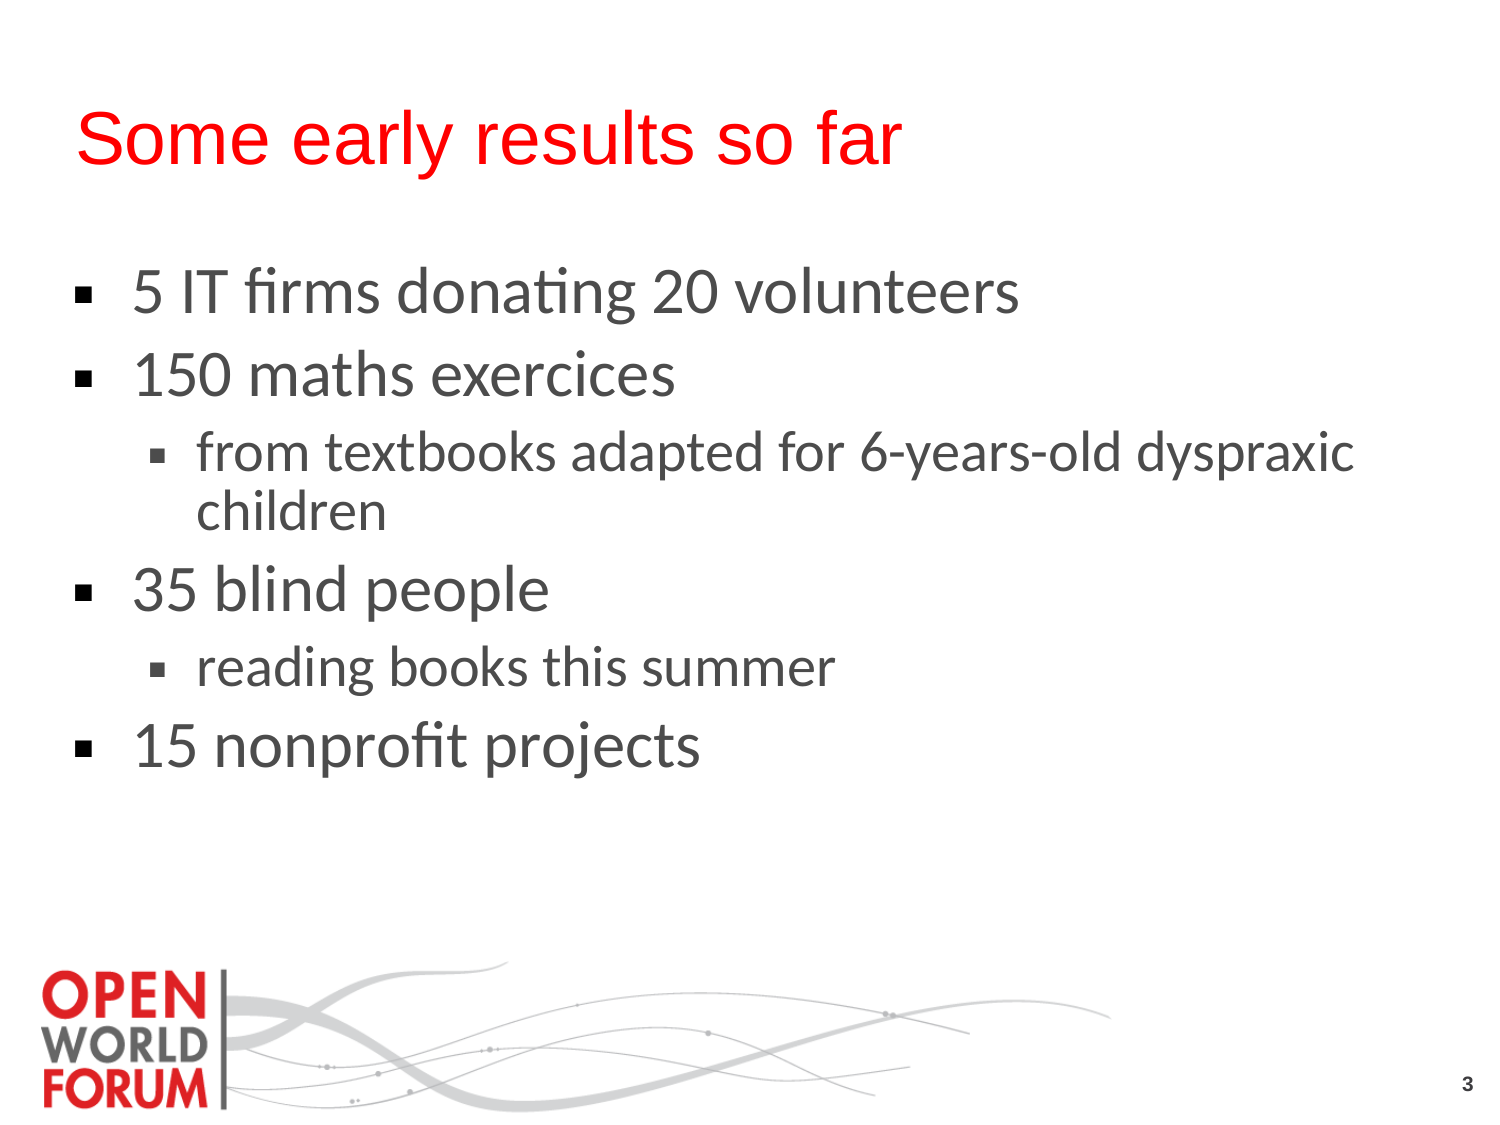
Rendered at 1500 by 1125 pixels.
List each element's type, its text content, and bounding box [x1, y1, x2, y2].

title Some early results so far [75, 44, 1425, 233]
picture [41, 957, 1112, 1119]
list 5 IT firms donating 20 volunteers 150 maths exercices from textbooks adapted for 6-years-old dyspraxic children 35 blind people reading books this summer 15 nonprofit projects [75, 263, 1425, 1006]
